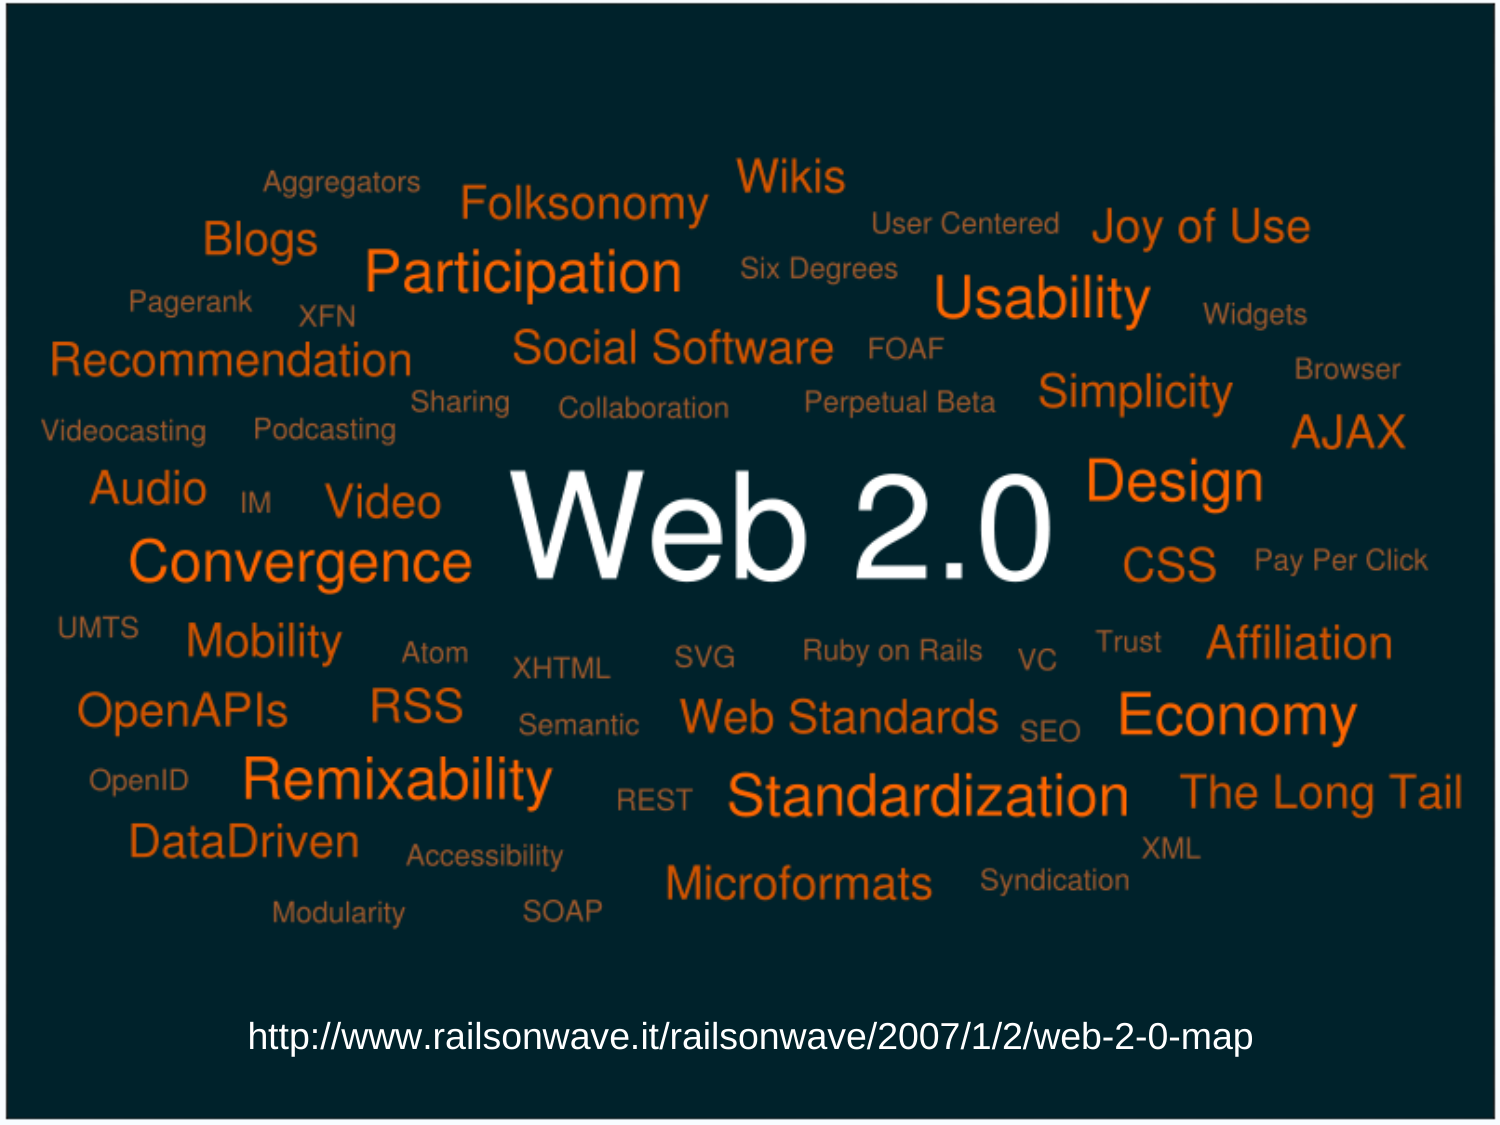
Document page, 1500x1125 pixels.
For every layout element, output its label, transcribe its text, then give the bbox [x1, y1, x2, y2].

text_box http://www.railsonwave.it/railsonwave/2007/1/2/web-2-0-map [218, 1004, 1294, 1065]
picture [0, 0, 1500, 1125]
